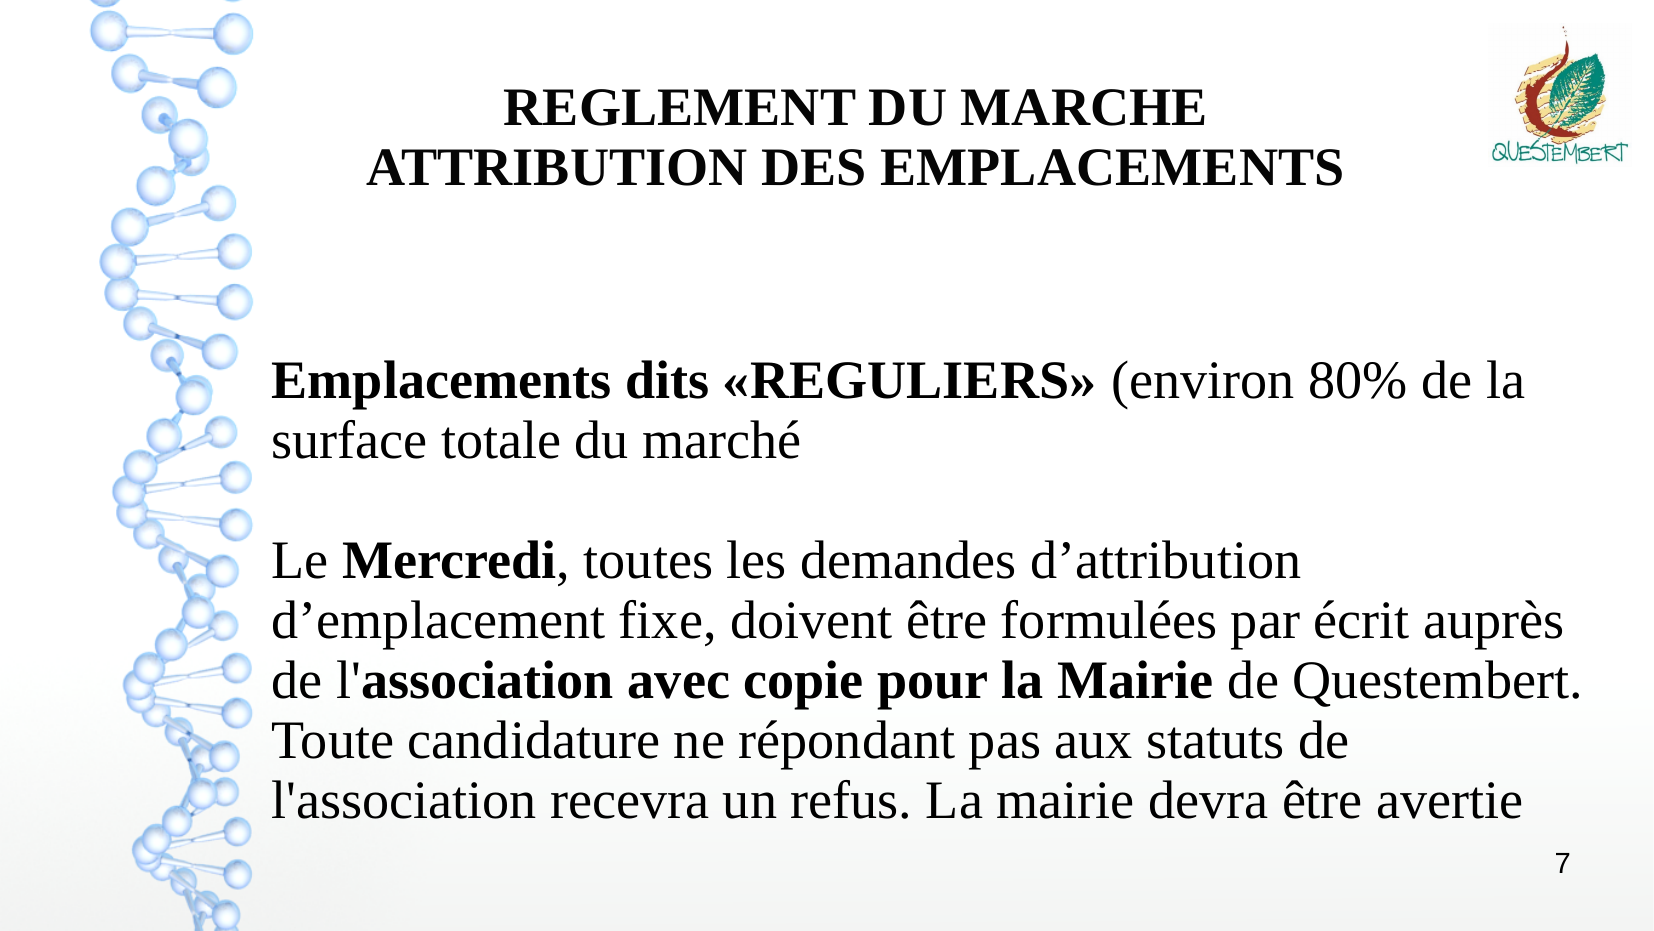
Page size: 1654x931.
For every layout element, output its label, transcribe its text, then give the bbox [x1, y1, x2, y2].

subtitle Emplacements dits «REGULIERS» (environ 80% de la surface totale du marché Le Mercredi, toutes les demandes d’attribution d’emplacement fixe, doivent être formulées par écrit auprès de l'association avec copie pour la Mairie de Questembert. Toute candidature ne répondant pas aux statuts de l'association recevra un refus. La mairie devra être avertie [271, 295, 1619, 886]
title REGLEMENT DU MARCHE ATTRIBUTION DES EMPLACEMENTS [248, 59, 1465, 216]
picture [0, 0, 1654, 931]
